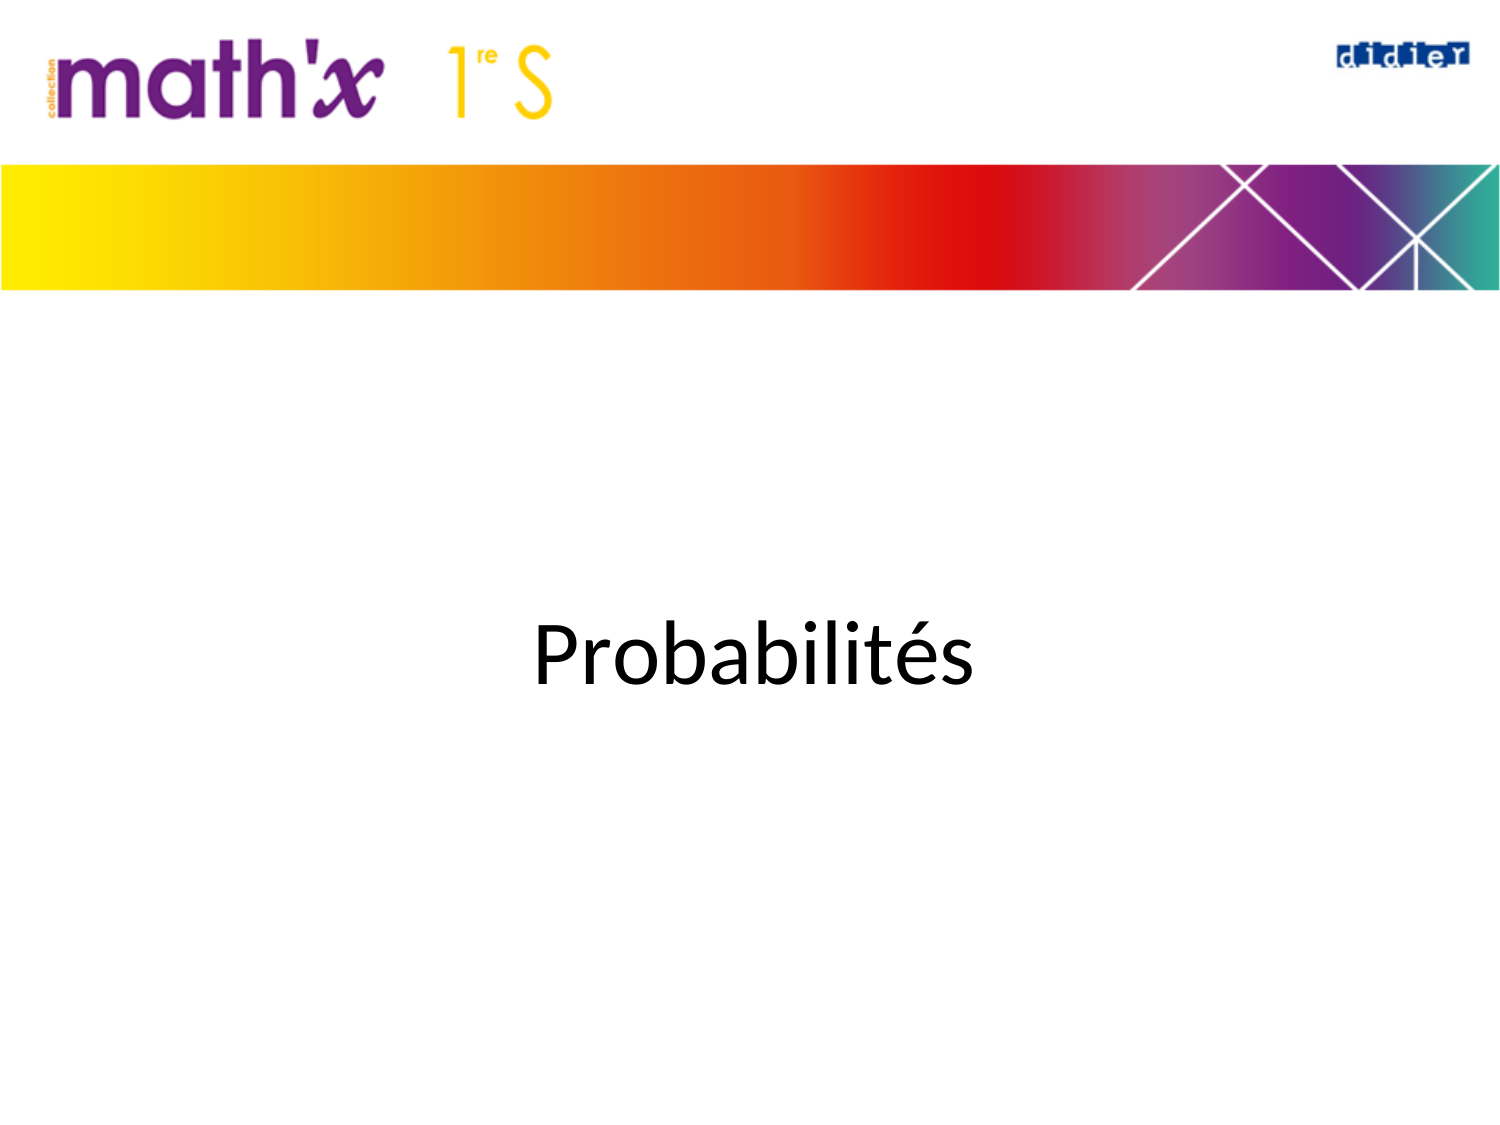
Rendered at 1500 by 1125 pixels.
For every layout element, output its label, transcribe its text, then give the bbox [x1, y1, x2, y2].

title Probabilités [117, 527, 1393, 769]
picture [0, 0, 1500, 292]
